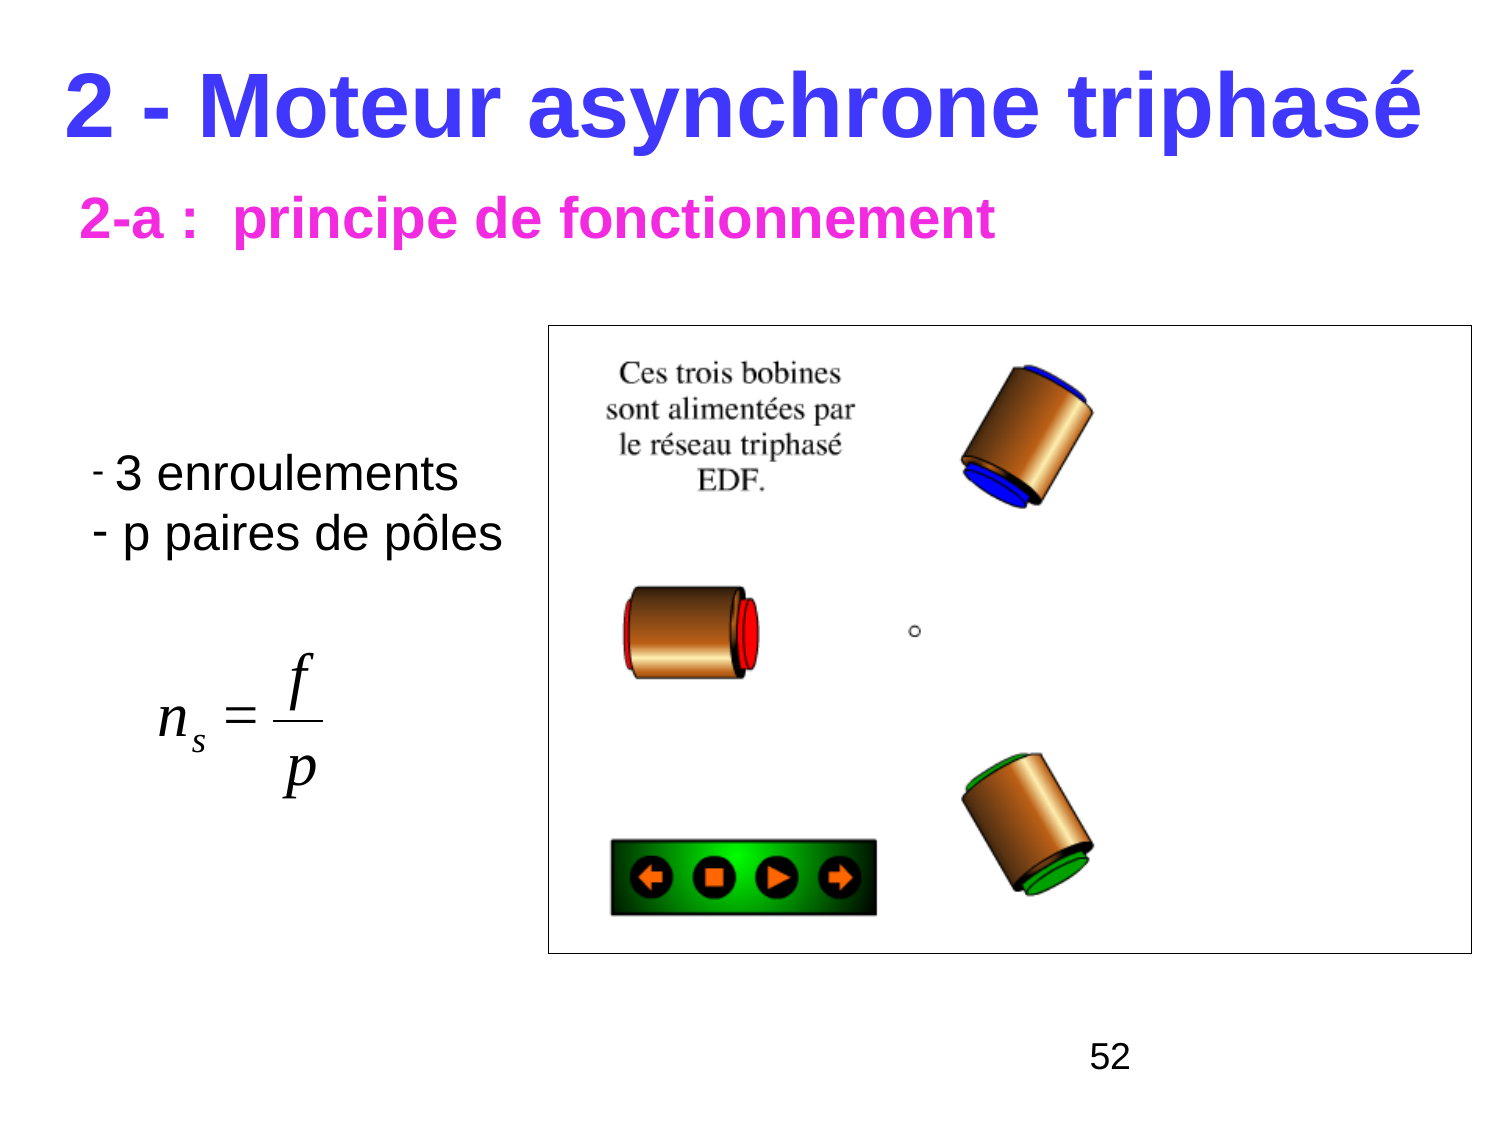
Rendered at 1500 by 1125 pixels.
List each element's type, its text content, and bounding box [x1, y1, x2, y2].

chart [549, 326, 1471, 953]
text_box 2 - Moteur asynchrone triphasé [29, 7, 1461, 195]
text_box 3 enroulements p paires de pôles [77, 432, 519, 568]
text_box 2-a : principe de fonctionnement [64, 172, 1272, 259]
chart [147, 642, 332, 806]
